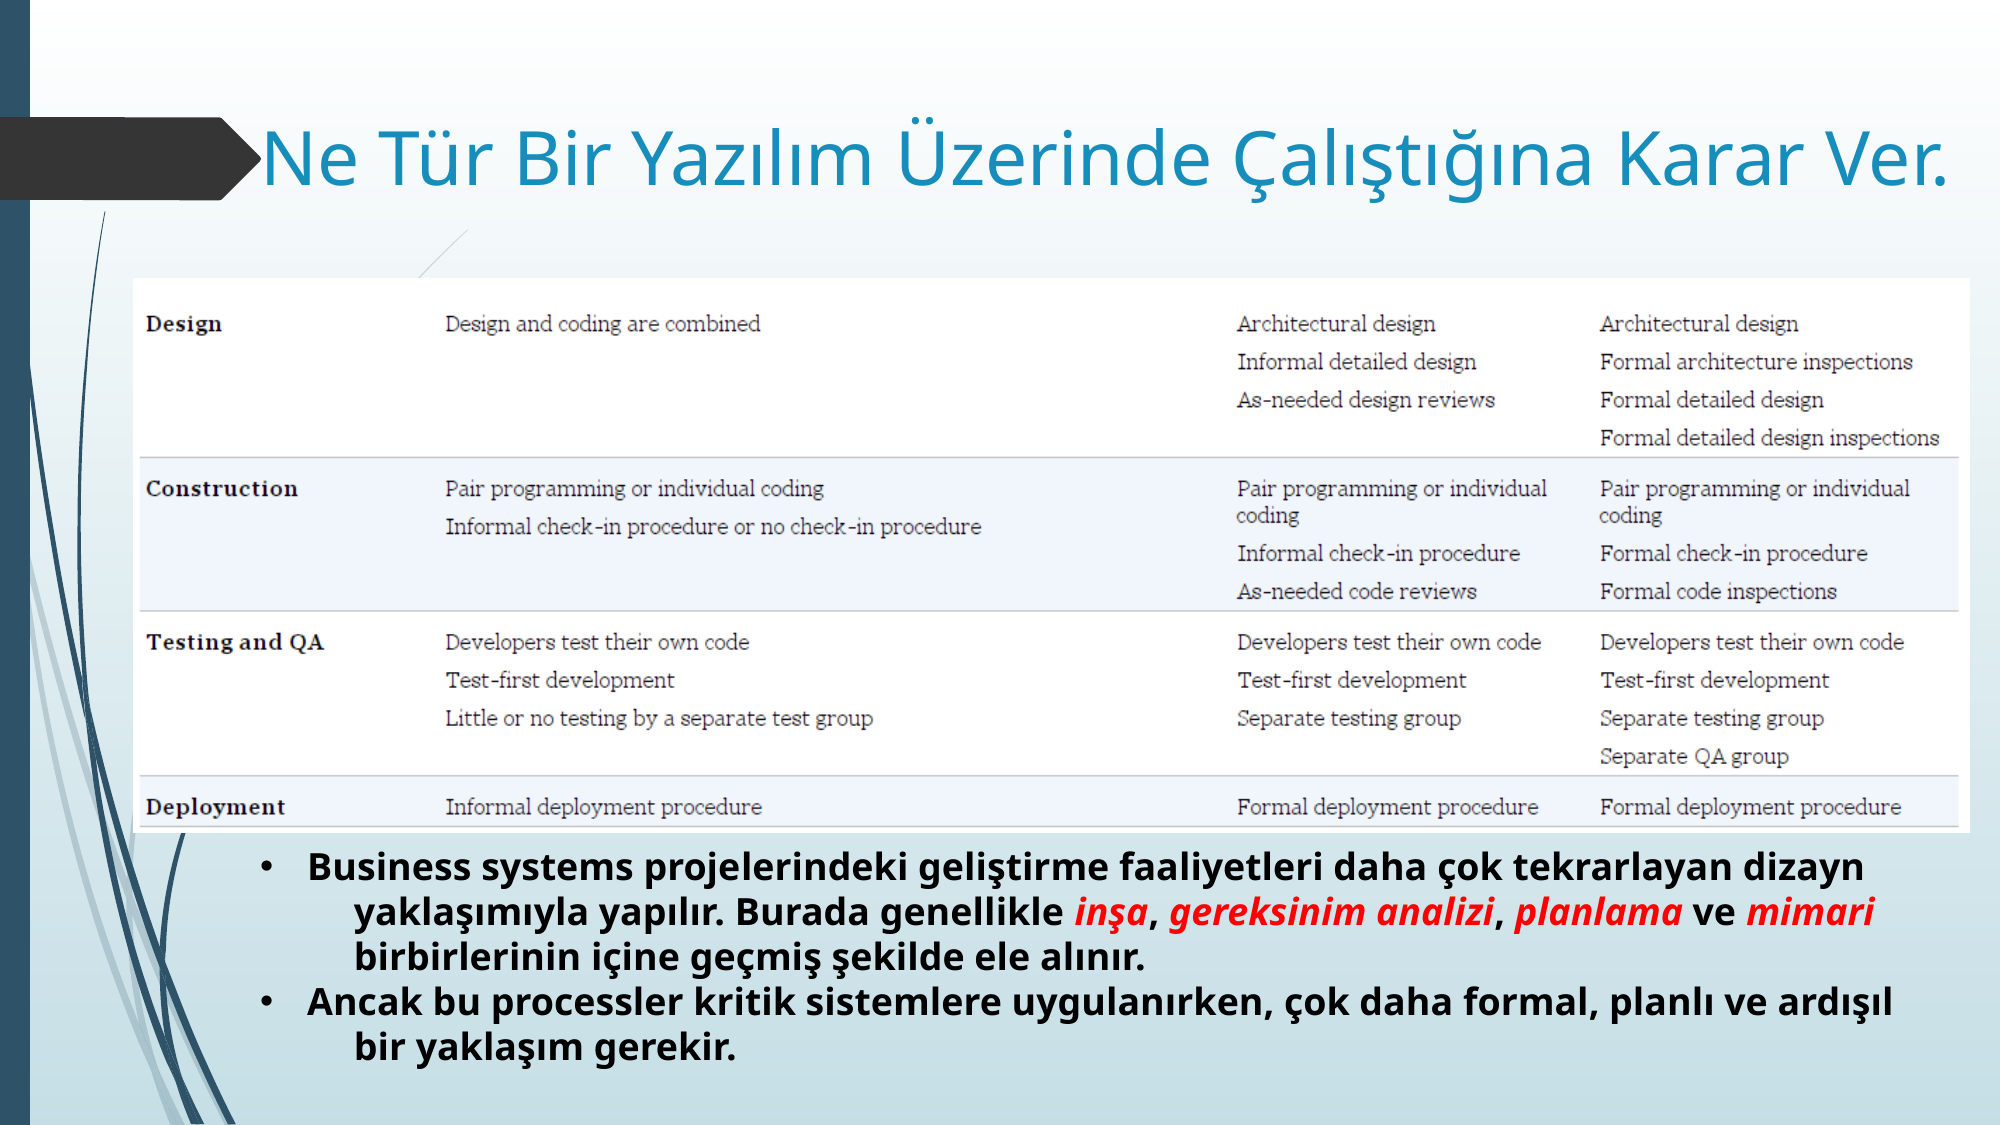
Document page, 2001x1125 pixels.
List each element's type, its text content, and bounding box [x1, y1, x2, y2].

picture [133, 278, 1970, 833]
title Ne Tür Bir Yazılım Üzerinde Çalıştığına Karar Ver. [245, 102, 1976, 313]
text_box Business systems projelerindeki geliştirme faaliyetleri daha çok tekrarlayan dizayn yaklaşımıyla yapılır. Burada genellikle inşa, gereksinim analizi, planlama ve mimari birbirlerinin içine geçmiş şekilde ele alınır. Ancak bu processler kritik sistemlere uygulanırken, çok daha formal, planlı ve ardışıl bir yaklaşım gerekir. [245, 836, 1970, 1076]
